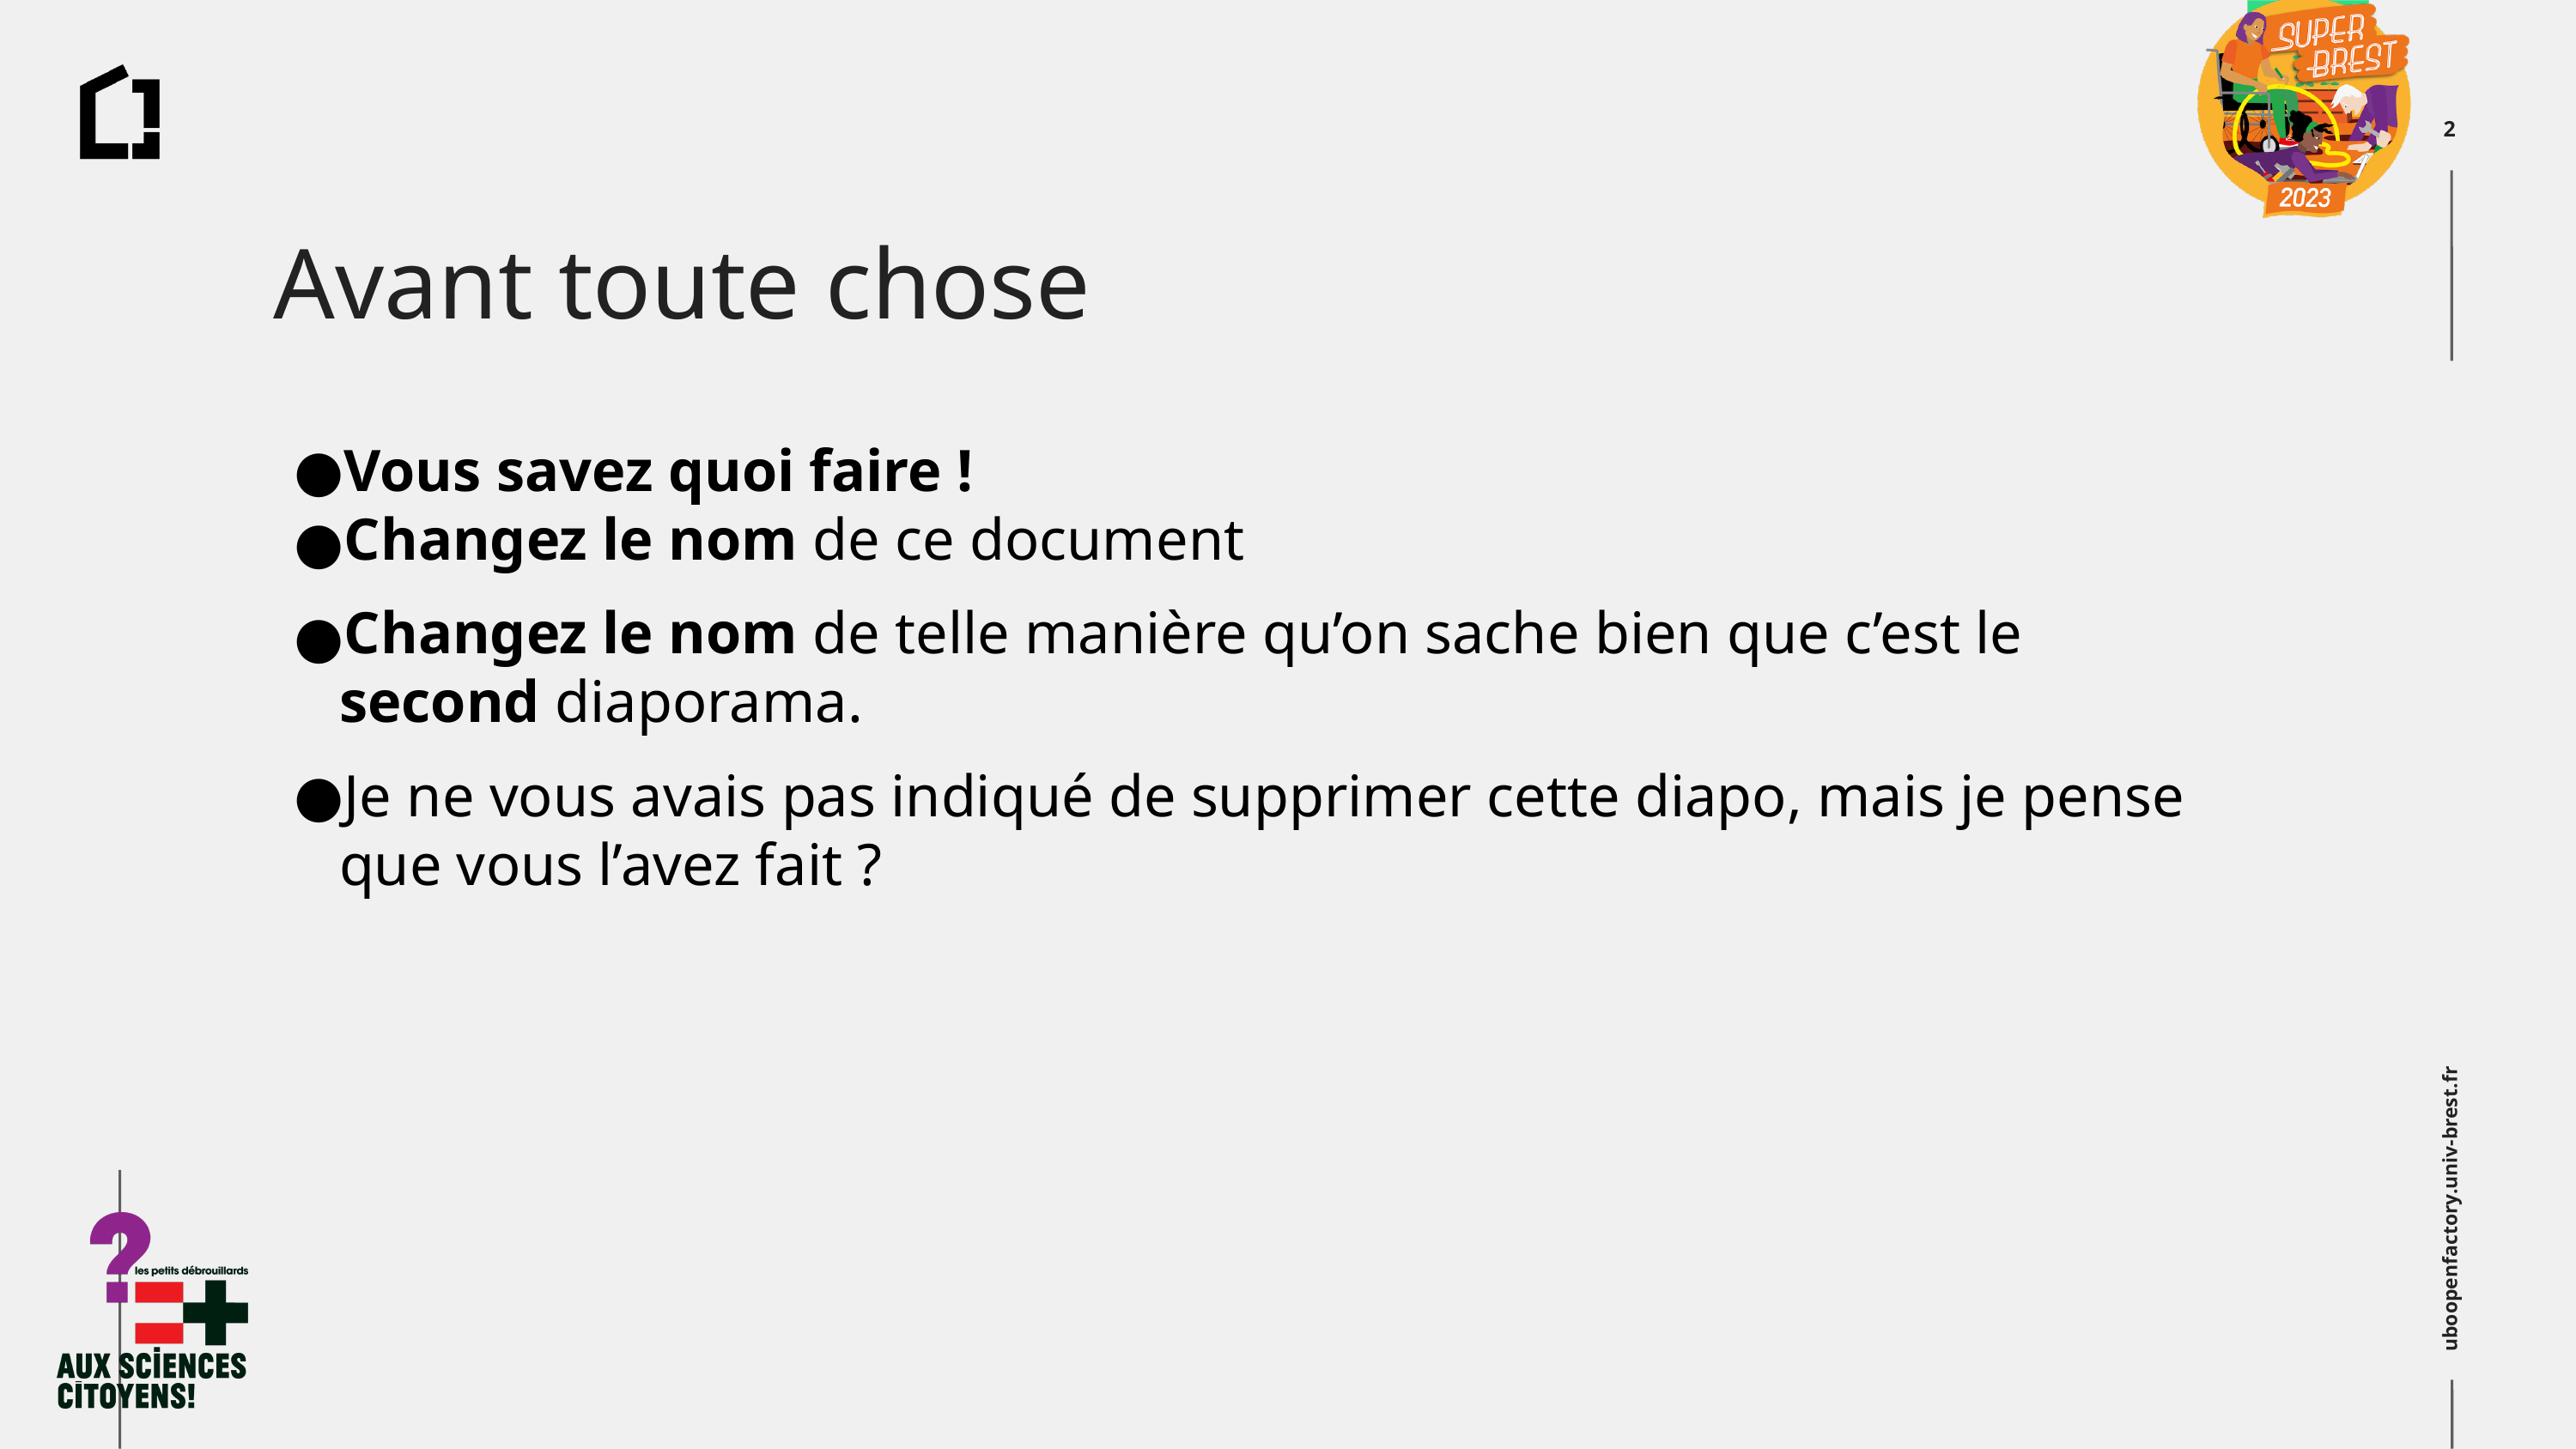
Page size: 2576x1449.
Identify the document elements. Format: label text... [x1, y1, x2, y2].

slide_number <number> [2430, 93, 2456, 145]
title Avant toute chose [273, 217, 1741, 434]
picture [0, 0, 239, 239]
picture [2175, 0, 2430, 239]
list Vous savez quoi faire ! Changez le nom de ce document Changez le nom de telle manière qu’on sache bien que c’est le second diaporama. Je ne vous avais pas indiqué de supprimer cette diapo, mais je pense que vous l’avez fait ? [275, 433, 2188, 1122]
picture [57, 1212, 248, 1409]
